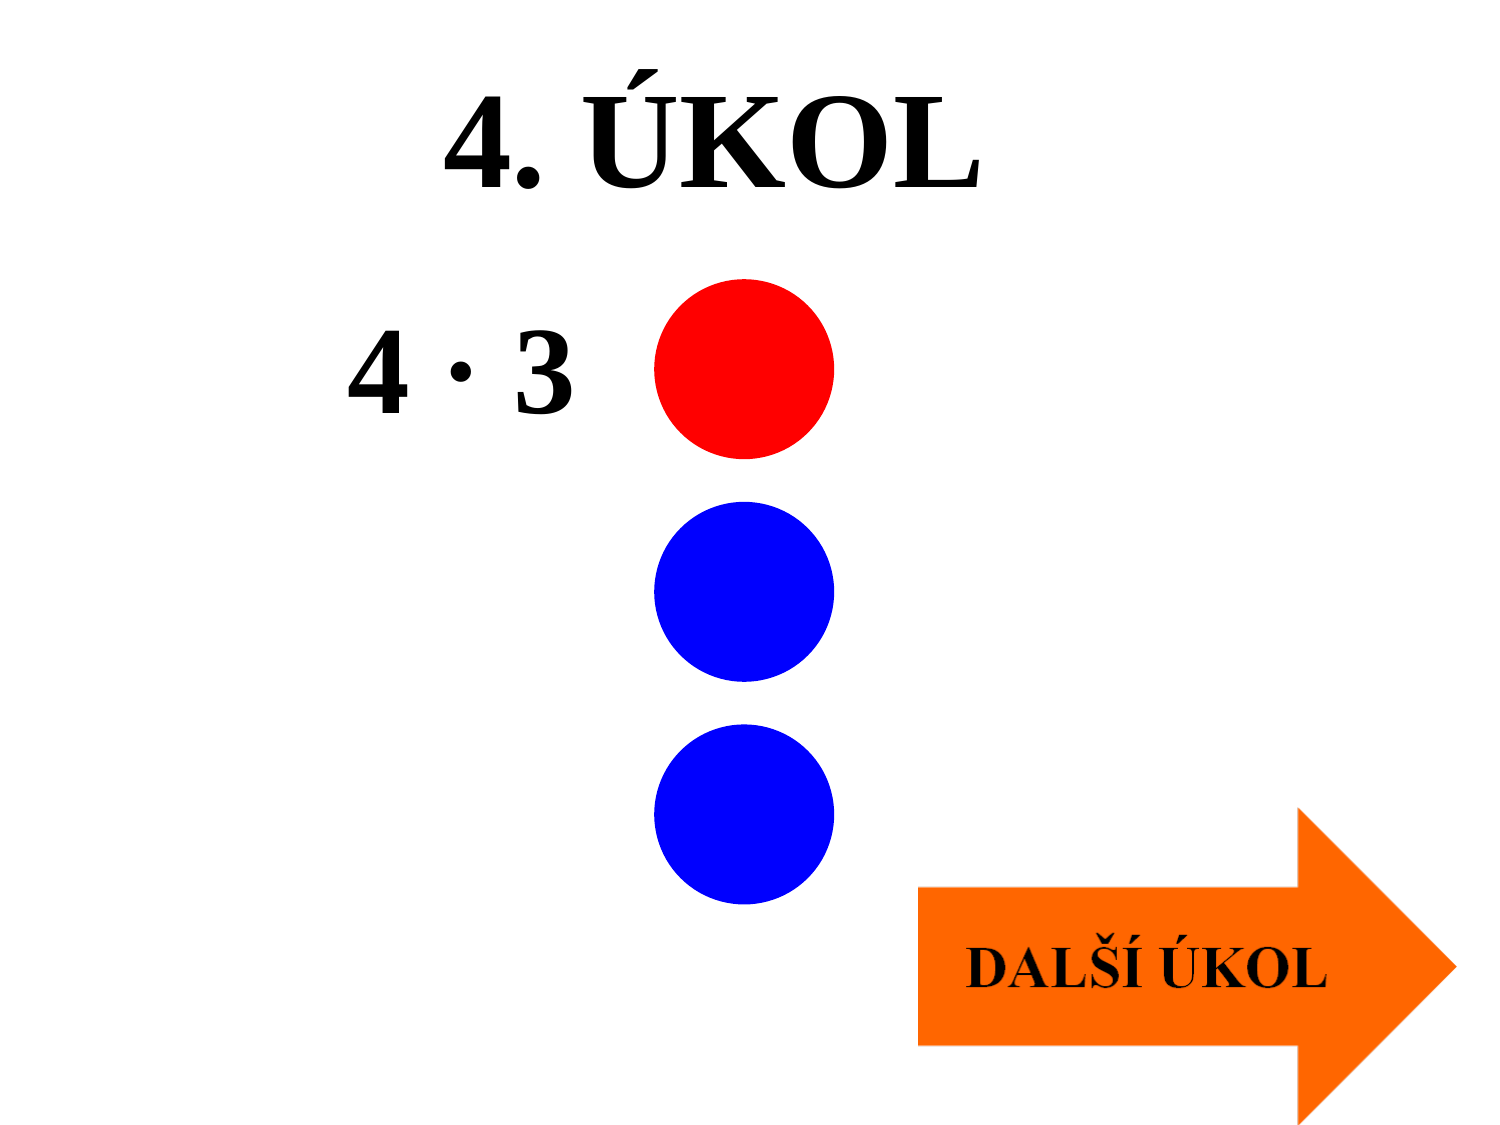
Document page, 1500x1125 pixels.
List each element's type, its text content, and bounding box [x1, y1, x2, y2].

text_box [656, 726, 833, 903]
text_box [656, 281, 833, 458]
text_box [656, 503, 833, 680]
text_box 4 · 3 [301, 281, 623, 447]
picture [917, 806, 1458, 1125]
text_box 4. ÚKOL [360, 42, 1070, 224]
